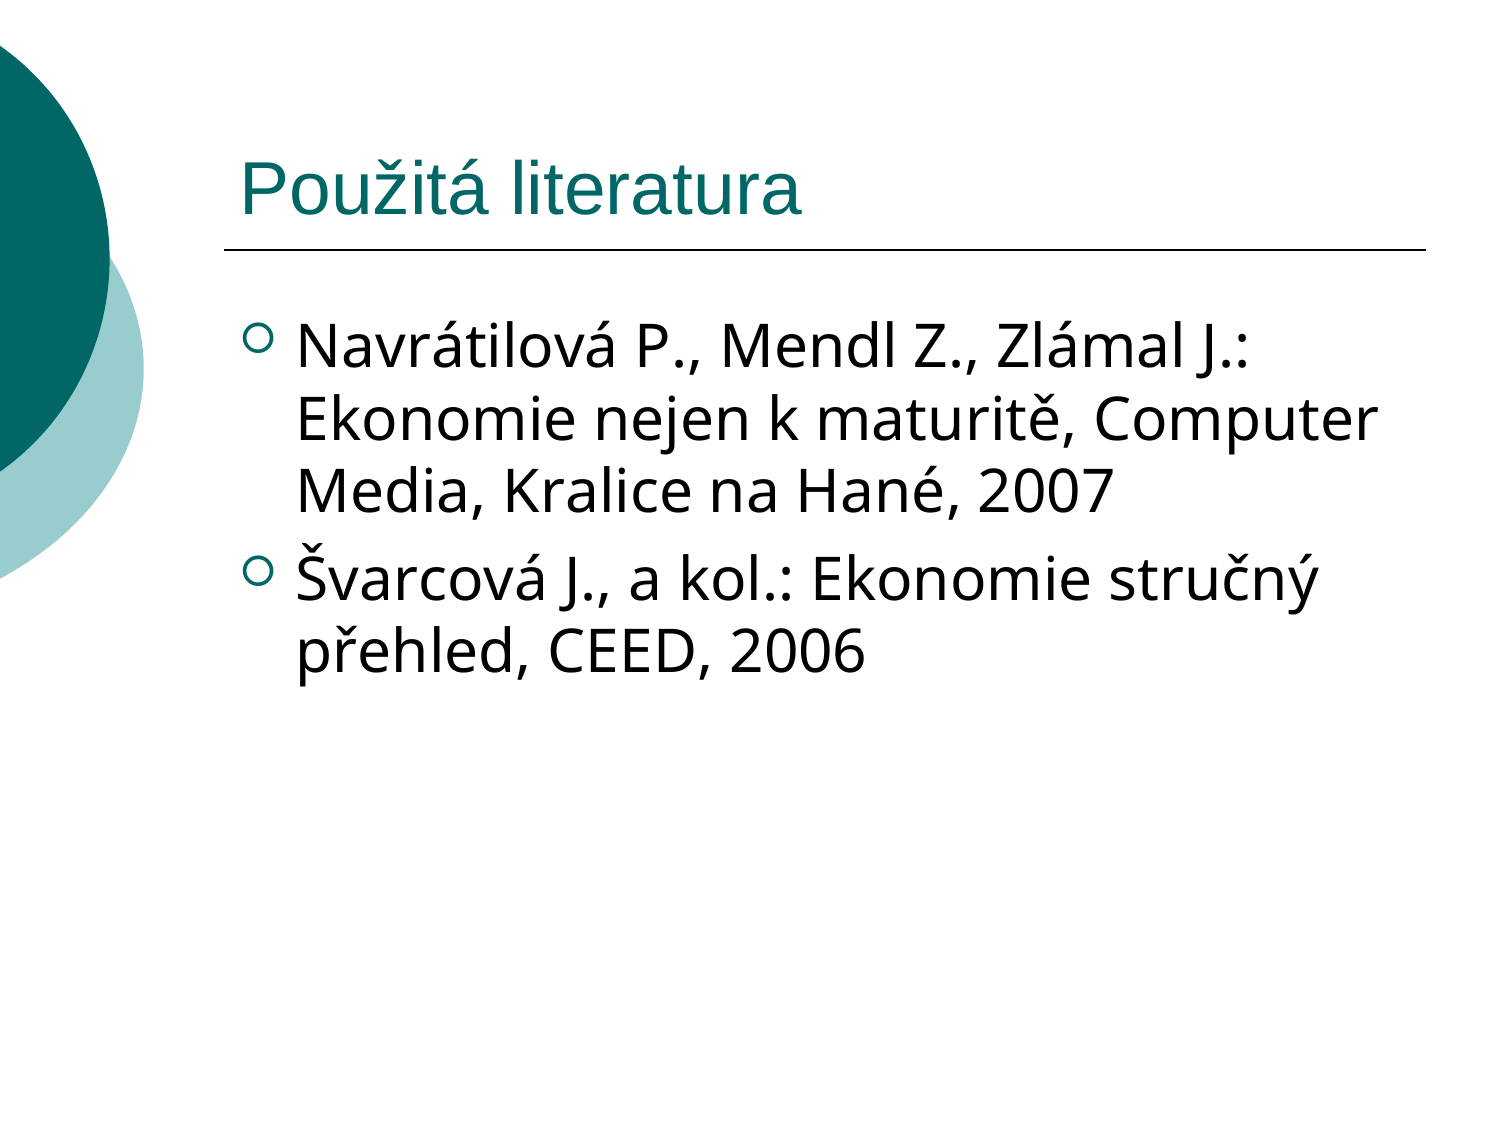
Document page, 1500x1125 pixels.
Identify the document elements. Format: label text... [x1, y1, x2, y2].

list Navrátilová P., Mendl Z., Zlámal J.: Ekonomie nejen k maturitě, Computer Media, Kralice na Hané, 2007 Švarcová J., a kol.: Ekonomie stručný přehled, CEED, 2006 [224, 299, 1425, 975]
title Použitá literatura [224, 49, 1425, 237]
